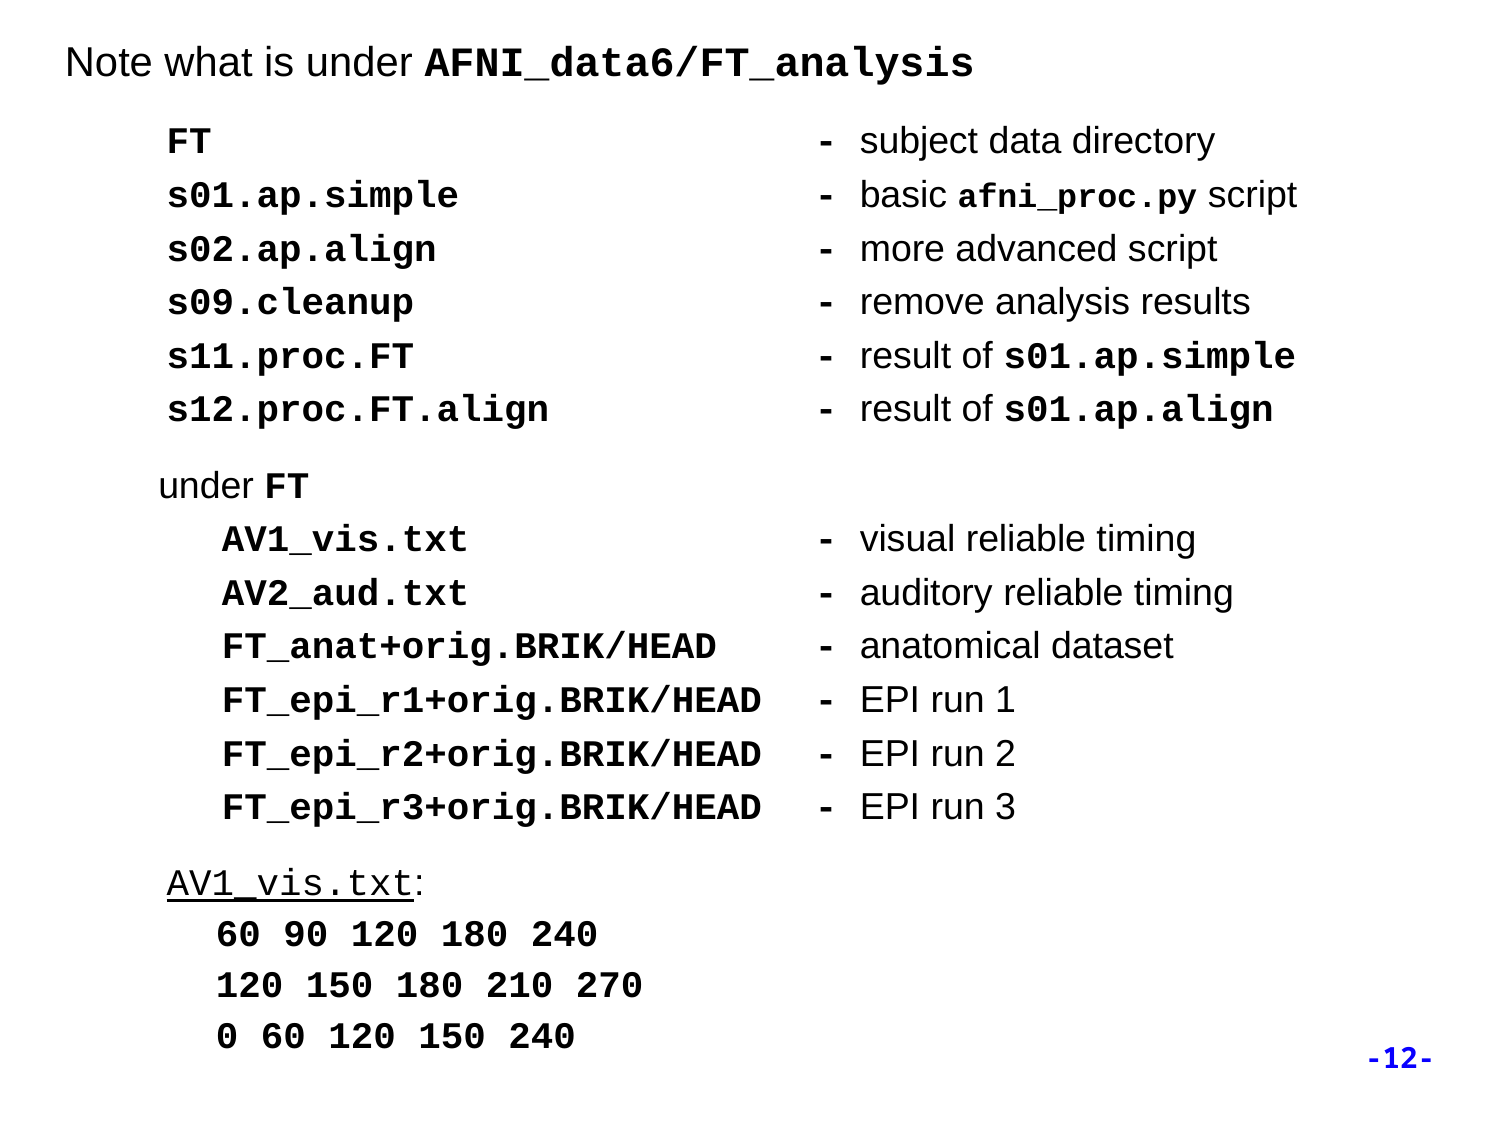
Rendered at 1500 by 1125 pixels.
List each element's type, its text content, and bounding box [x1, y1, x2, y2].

list Note what is under AFNI_data6/FT_analysis FT - subject data directory s01.ap.simple - basic afni_proc.py script s02.ap.align - more advanced script s09.cleanup - remove analysis results s11.proc.FT - result of s01.ap.simple s12.proc.FT.align - result of s01.ap.align under FT AV1_vis.txt - visual reliable timing AV2_aud.txt - auditory reliable timing FT_anat+orig.BRIK/HEAD - anatomical dataset FT_epi_r1+orig.BRIK/HEAD - EPI run 1 FT_epi_r2+orig.BRIK/HEAD - EPI run 2 FT_epi_r3+orig.BRIK/HEAD - EPI run 3 AV1_vis.txt: 60 90 120 180 240 120 150 180 210 270 0 60 120 150 240 [50, 31, 1463, 1088]
